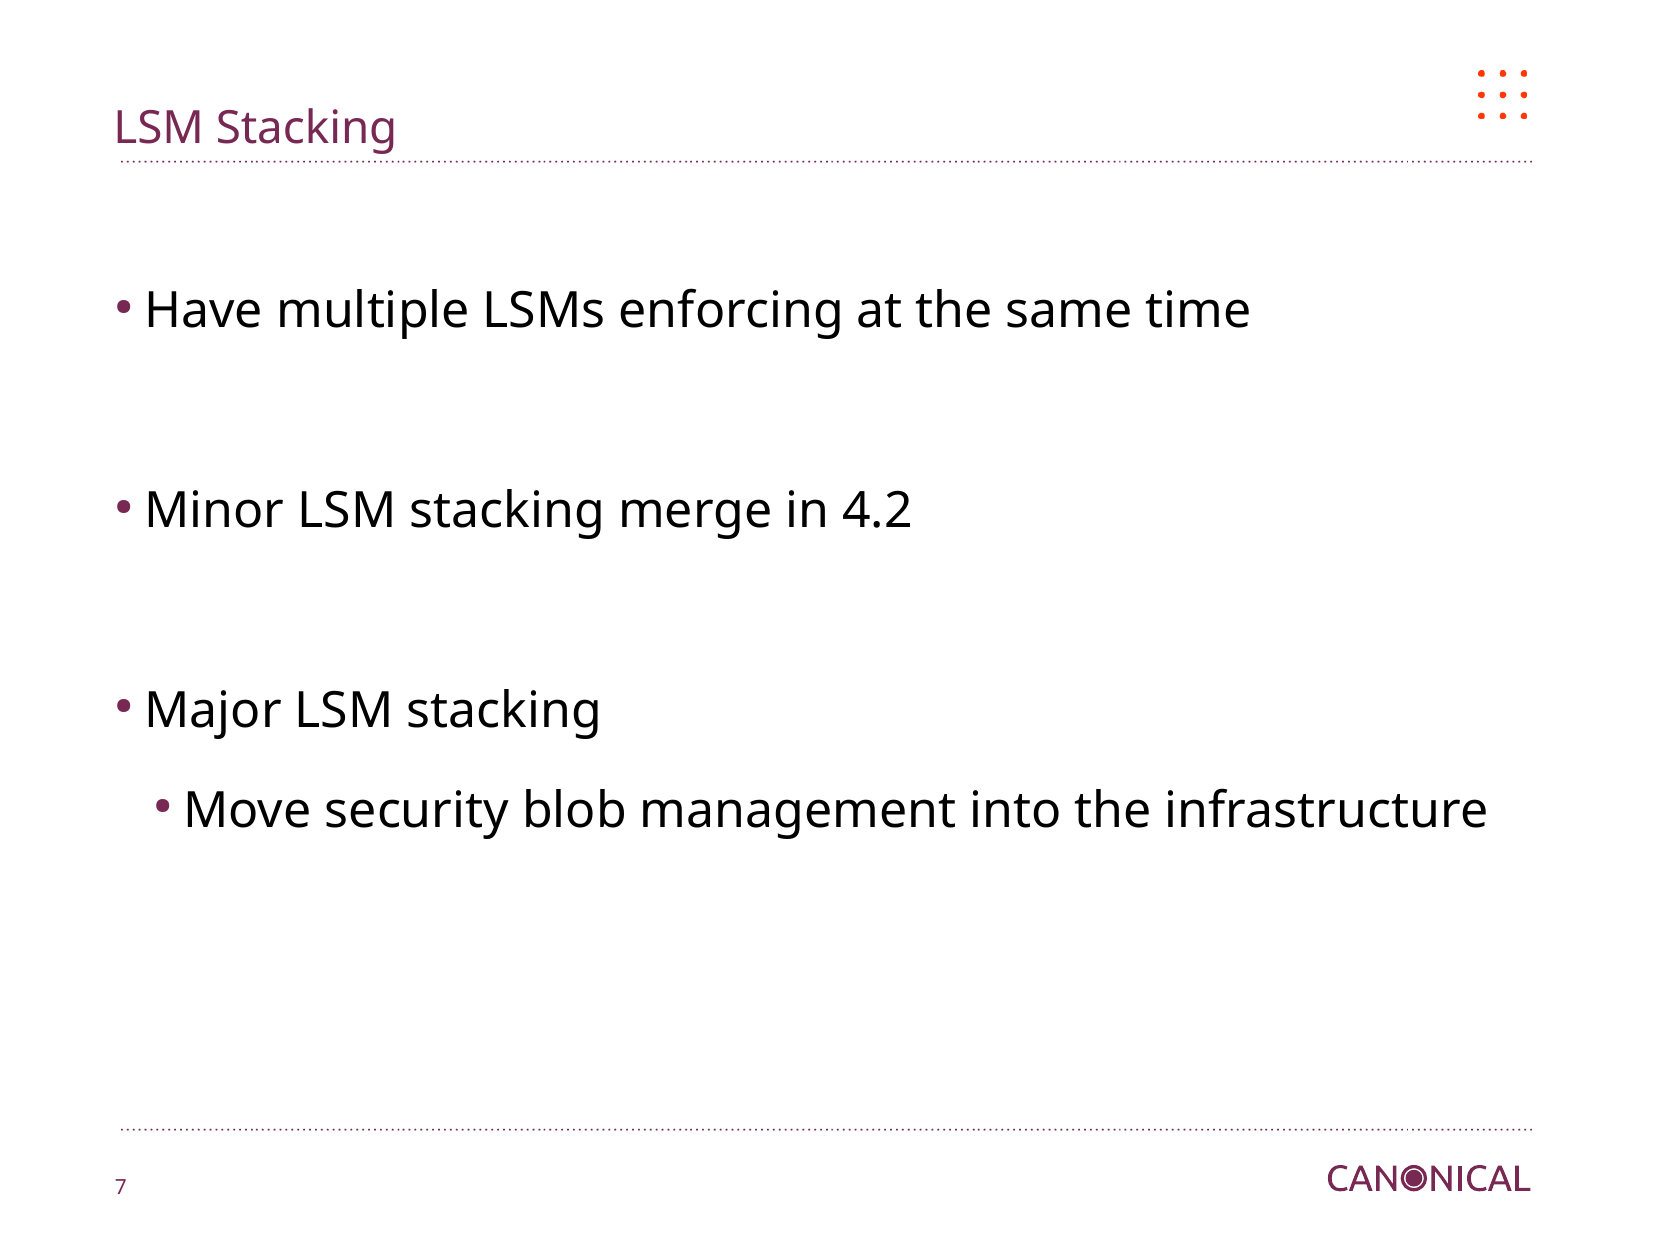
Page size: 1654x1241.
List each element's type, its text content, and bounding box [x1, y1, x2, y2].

list Have multiple LSMs enforcing at the same time Minor LSM stacking merge in 4.2 Major LSM stacking Move security blob management into the infrastructure [115, 256, 1540, 977]
picture [111, 159, 1533, 166]
title LSM Stacking [113, 105, 1382, 148]
picture [111, 1127, 1533, 1134]
picture [1478, 70, 1527, 119]
